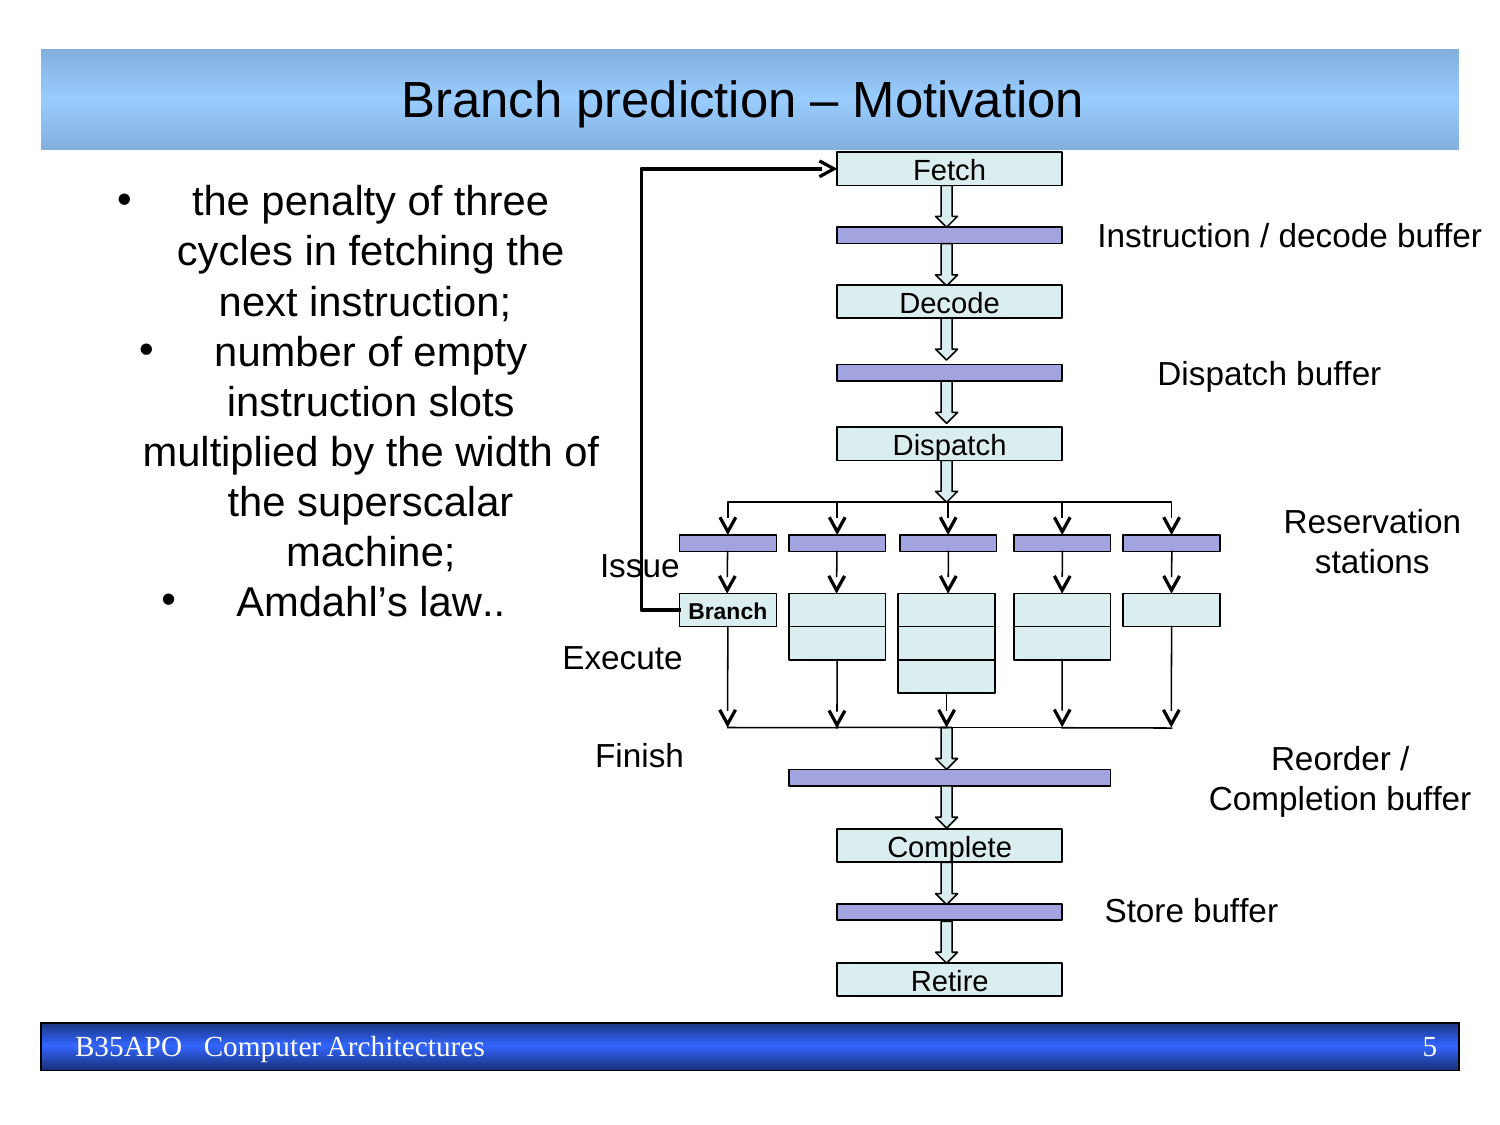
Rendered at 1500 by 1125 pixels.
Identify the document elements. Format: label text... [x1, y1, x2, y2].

text_box [788, 593, 886, 660]
text_box Retire [837, 963, 1063, 997]
text_box Reorder / Completion buffer [1171, 751, 1491, 803]
text_box Decode [837, 285, 1063, 319]
text_box [898, 593, 996, 693]
text_box [788, 535, 886, 552]
text_box Dispatch [837, 427, 1063, 461]
text_box Complete [837, 828, 1063, 862]
text_box [935, 461, 958, 502]
text_box the penalty of three cycles in fetching the next instruction; number of empty instruction slots multiplied by the width of the superscalar machine; Amdahl’s law.. [41, 138, 608, 660]
text_box [899, 535, 997, 552]
text_box Execute [493, 630, 735, 682]
text_box Branch [679, 593, 777, 627]
text_box [1013, 535, 1111, 552]
text_box Finish [510, 728, 752, 781]
title Branch prediction – Motivation [41, 49, 1459, 150]
text_box Reservation stations [1227, 514, 1500, 567]
text_box Issue [644, 538, 752, 591]
text_box [1123, 535, 1221, 552]
text_box Instruction / decode buffer [1062, 208, 1500, 261]
text_box Fetch [837, 152, 1063, 186]
text_box [788, 728, 1111, 828]
text_box [837, 862, 1062, 963]
text_box Store buffer [1062, 883, 1303, 936]
text_box [837, 186, 1062, 285]
text_box [935, 319, 958, 361]
text_box [679, 535, 777, 552]
text_box [837, 364, 1062, 424]
text_box Issue [608, 538, 640, 591]
text_box Dispatch buffer [1062, 346, 1459, 399]
text_box [1013, 593, 1111, 660]
text_box [1123, 593, 1221, 627]
